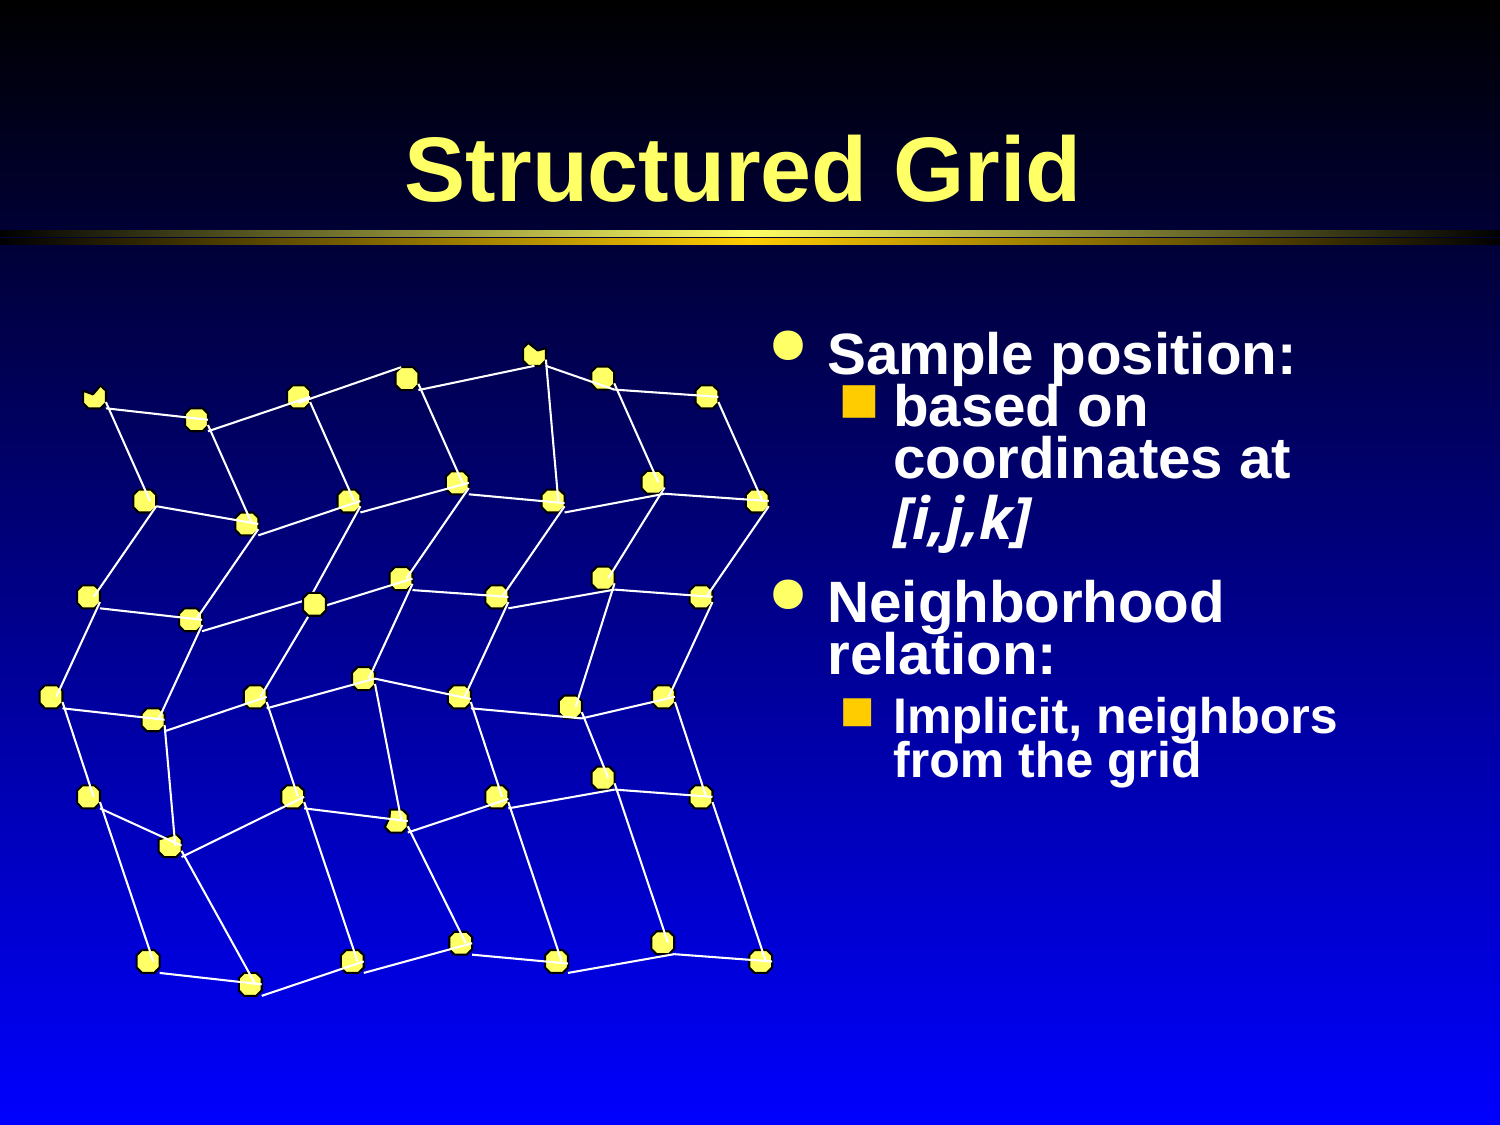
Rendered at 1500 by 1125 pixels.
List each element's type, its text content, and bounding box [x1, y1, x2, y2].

text_box [303, 592, 326, 616]
text_box [462, 931, 473, 943]
text_box [343, 963, 364, 973]
text_box [249, 512, 259, 522]
text_box [158, 838, 182, 858]
text_box [235, 522, 259, 536]
text_box [749, 950, 763, 959]
text_box [695, 397, 719, 409]
text_box [389, 567, 410, 584]
text_box [281, 785, 297, 805]
text_box [243, 685, 264, 703]
text_box [459, 471, 469, 482]
text_box [447, 685, 467, 696]
text_box [445, 471, 461, 487]
text_box [489, 801, 508, 809]
text_box [545, 963, 568, 973]
text_box [389, 809, 399, 818]
text_box [176, 834, 182, 844]
text_box [541, 489, 557, 501]
text_box [591, 566, 615, 590]
text_box [141, 708, 161, 717]
text_box [522, 342, 546, 366]
text_box [356, 950, 364, 961]
text_box [395, 367, 419, 391]
text_box [485, 785, 509, 804]
text_box [545, 950, 560, 961]
text_box [133, 489, 157, 513]
text_box [141, 719, 165, 732]
text_box [185, 408, 208, 418]
text_box [351, 489, 361, 501]
text_box [591, 766, 615, 790]
text_box [337, 489, 353, 507]
text_box [689, 597, 713, 609]
text_box [447, 485, 469, 495]
text_box [82, 385, 106, 409]
text_box [340, 503, 361, 513]
text_box [449, 931, 464, 948]
text_box [290, 400, 311, 409]
text_box [591, 383, 609, 390]
text_box [77, 585, 100, 609]
text_box [541, 503, 563, 513]
text_box [179, 619, 203, 632]
text_box [340, 950, 356, 968]
text_box [745, 501, 769, 513]
text_box [246, 699, 267, 709]
text_box [286, 799, 305, 809]
text_box [652, 685, 672, 700]
text_box [251, 972, 262, 983]
text_box [238, 972, 252, 982]
text_box [591, 366, 615, 387]
text_box [653, 698, 676, 709]
text_box [759, 489, 769, 499]
text_box [391, 580, 413, 591]
text_box [179, 608, 200, 617]
text_box [695, 385, 719, 395]
text_box [689, 785, 704, 795]
text_box [559, 489, 565, 502]
text_box [384, 820, 408, 833]
text_box [447, 696, 471, 709]
text_box [287, 385, 311, 403]
text_box [764, 950, 773, 960]
text_box [77, 785, 100, 809]
text_box [39, 685, 63, 709]
text_box [651, 931, 675, 955]
text_box [235, 512, 249, 521]
text_box [704, 785, 713, 795]
text_box [689, 797, 713, 809]
text_box [238, 983, 262, 996]
text_box [558, 695, 582, 717]
text_box [745, 489, 760, 499]
text_box [749, 961, 773, 973]
text_box [641, 470, 665, 494]
text_box [353, 680, 376, 691]
text_box [401, 809, 408, 819]
list Sample position: based on coordinates at [i,j,k] Neighborhood relation: Implicit, neighbors from the grid [756, 324, 1388, 1000]
text_box [352, 667, 372, 683]
text_box [450, 945, 473, 955]
text_box [485, 585, 506, 595]
text_box [296, 785, 305, 798]
text_box [485, 597, 509, 609]
text_box [136, 950, 160, 973]
text_box [185, 419, 208, 432]
text_box [689, 585, 710, 595]
title Structured Grid [99, 37, 1388, 225]
text_box [560, 950, 568, 962]
